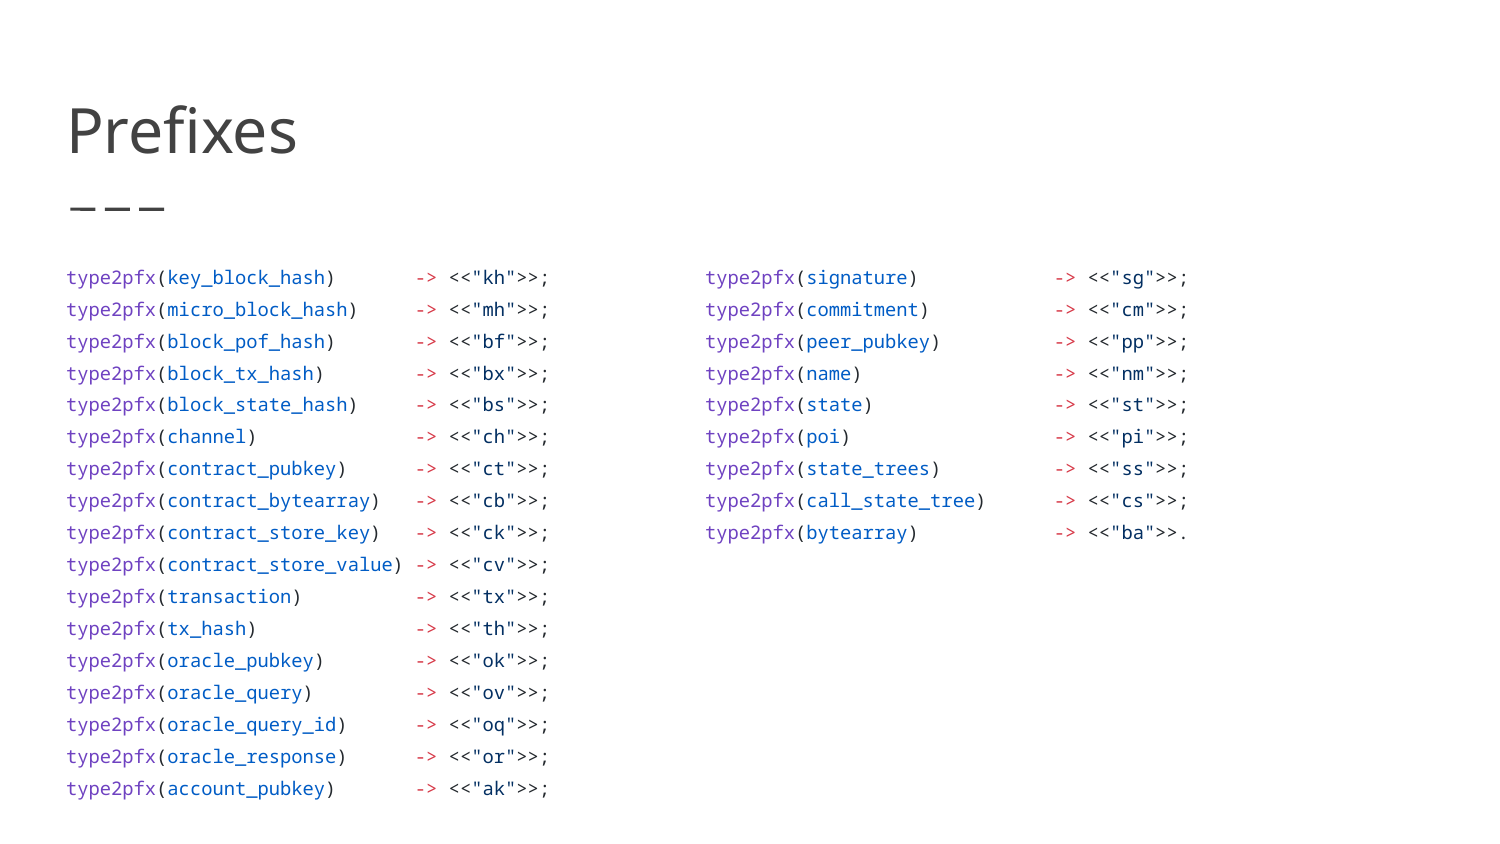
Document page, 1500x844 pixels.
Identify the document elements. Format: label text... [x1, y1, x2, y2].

list type2pfx(key_block_hash) -> <<"kh">>; type2pfx(micro_block_hash) -> <<"mh">>; type2pfx(block_pof_hash) -> <<"bf">>; type2pfx(block_tx_hash) -> <<"bx">>; type2pfx(block_state_hash) -> <<"bs">>; type2pfx(channel) -> <<"ch">>; type2pfx(contract_pubkey) -> <<"ct">>; type2pfx(contract_bytearray) -> <<"cb">>; type2pfx(contract_store_key) -> <<"ck">>; type2pfx(contract_store_value) -> <<"cv">>; type2pfx(transaction) -> <<"tx">>; type2pfx(tx_hash) -> <<"th">>; type2pfx(oracle_pubkey) -> <<"ok">>; type2pfx(oracle_query) -> <<"ov">>; type2pfx(oracle_query_id) -> <<"oq">>; type2pfx(oracle_response) -> <<"or">>; type2pfx(account_pubkey) -> <<"ak">>; [51, 240, 593, 811]
list type2pfx(signature) -> <<"sg">>; type2pfx(commitment) -> <<"cm">>; type2pfx(peer_pubkey) -> <<"pp">>; type2pfx(name) -> <<"nm">>; type2pfx(state) -> <<"st">>; type2pfx(poi) -> <<"pi">>; type2pfx(state_trees) -> <<"ss">>; type2pfx(call_state_tree) -> <<"cs">>; type2pfx(bytearray) -> <<"ba">>. [690, 240, 1232, 750]
title Prefixes [51, 61, 1449, 182]
